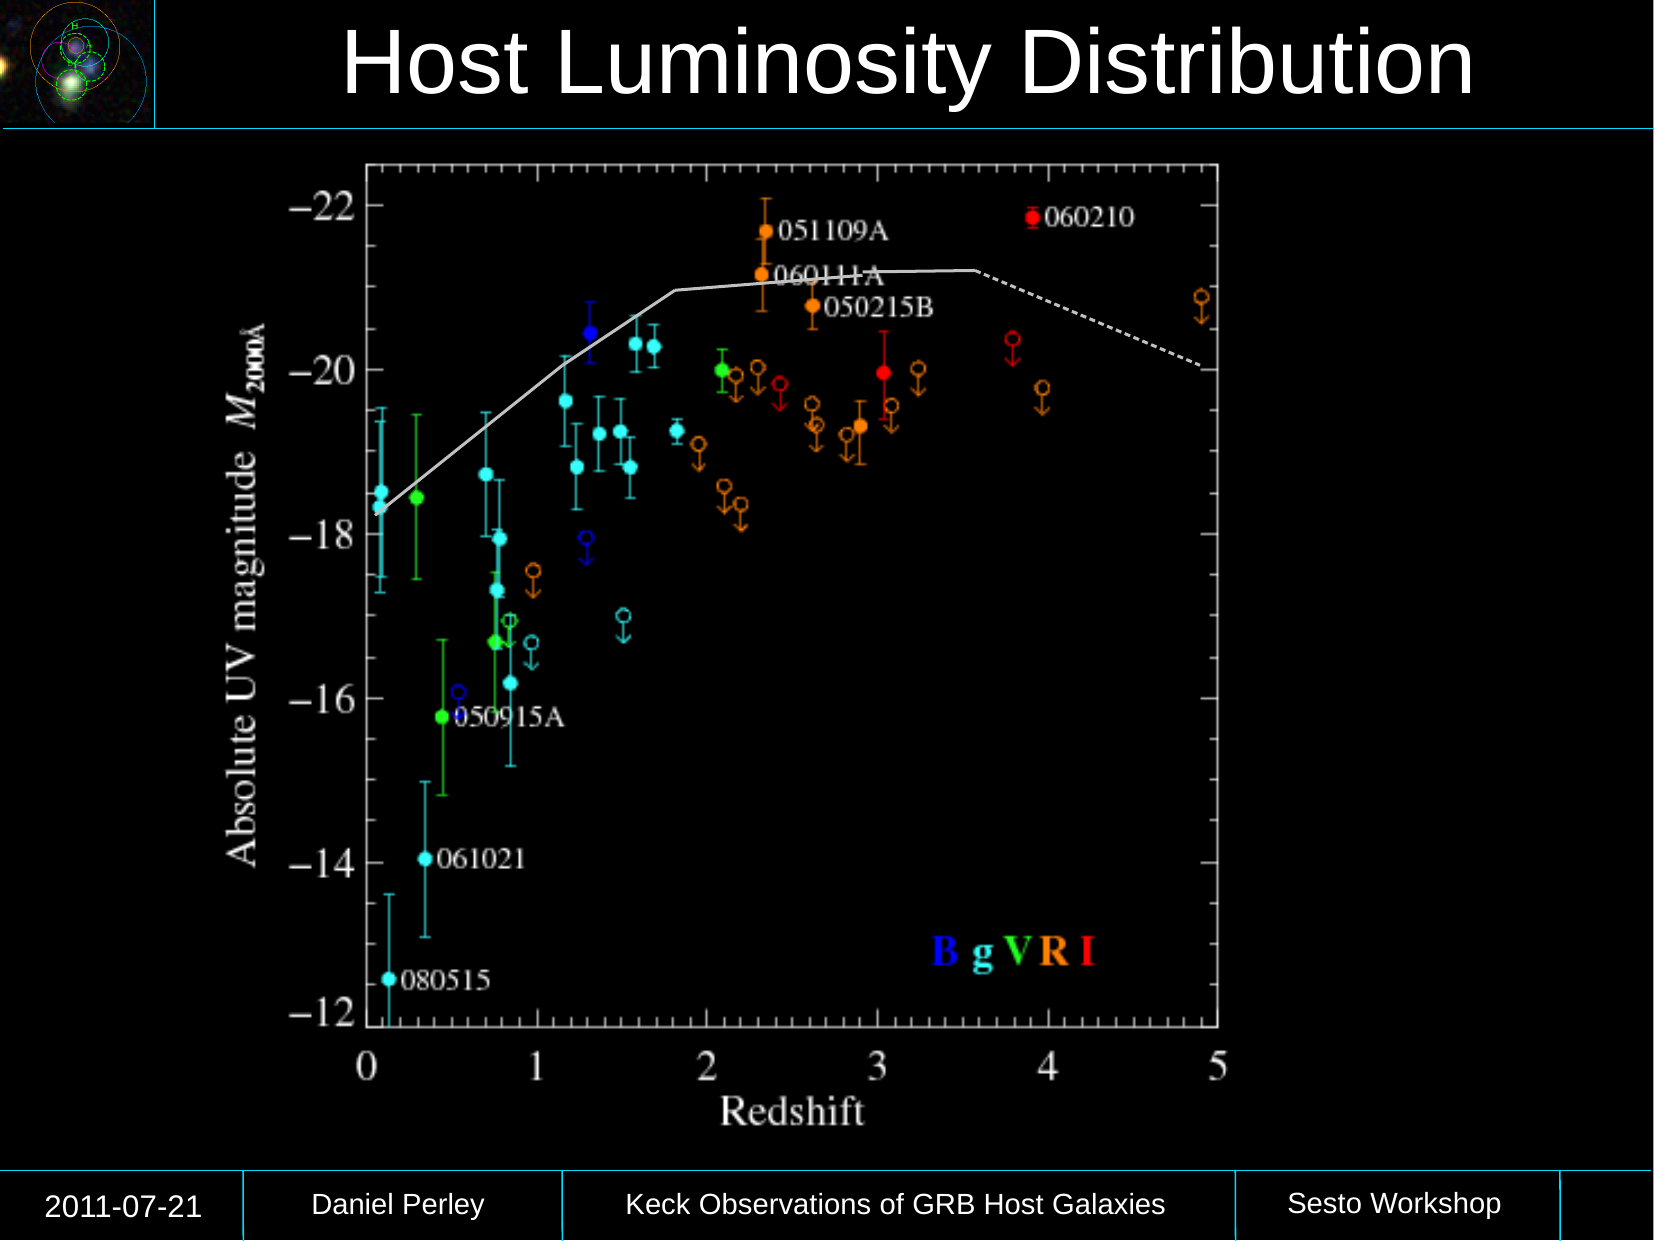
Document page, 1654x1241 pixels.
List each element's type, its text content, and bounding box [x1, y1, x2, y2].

picture [213, 144, 1235, 1155]
picture [0, 0, 151, 123]
title Host Luminosity Distribution [165, 10, 1654, 114]
